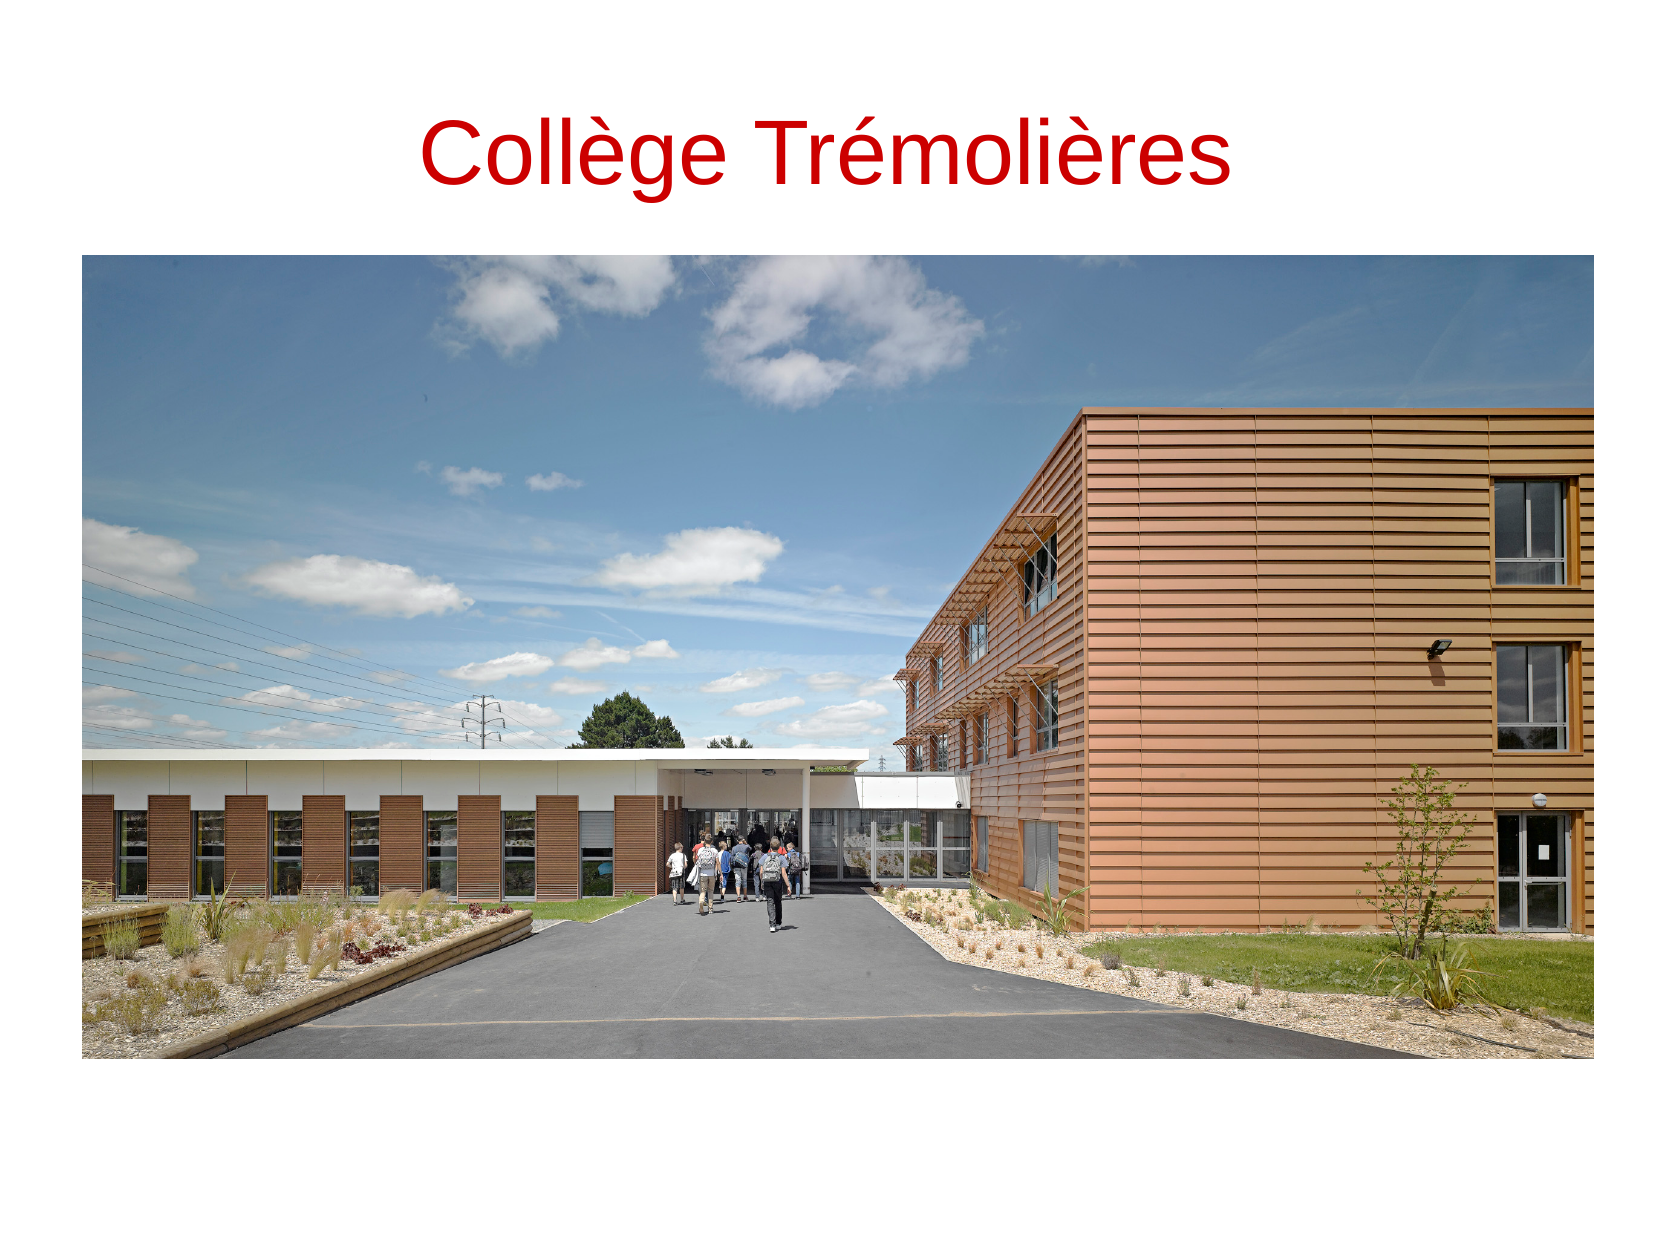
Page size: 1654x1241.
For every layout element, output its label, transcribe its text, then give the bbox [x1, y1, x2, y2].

picture [82, 255, 1594, 1059]
title Collège Trémolières [82, 49, 1571, 255]
